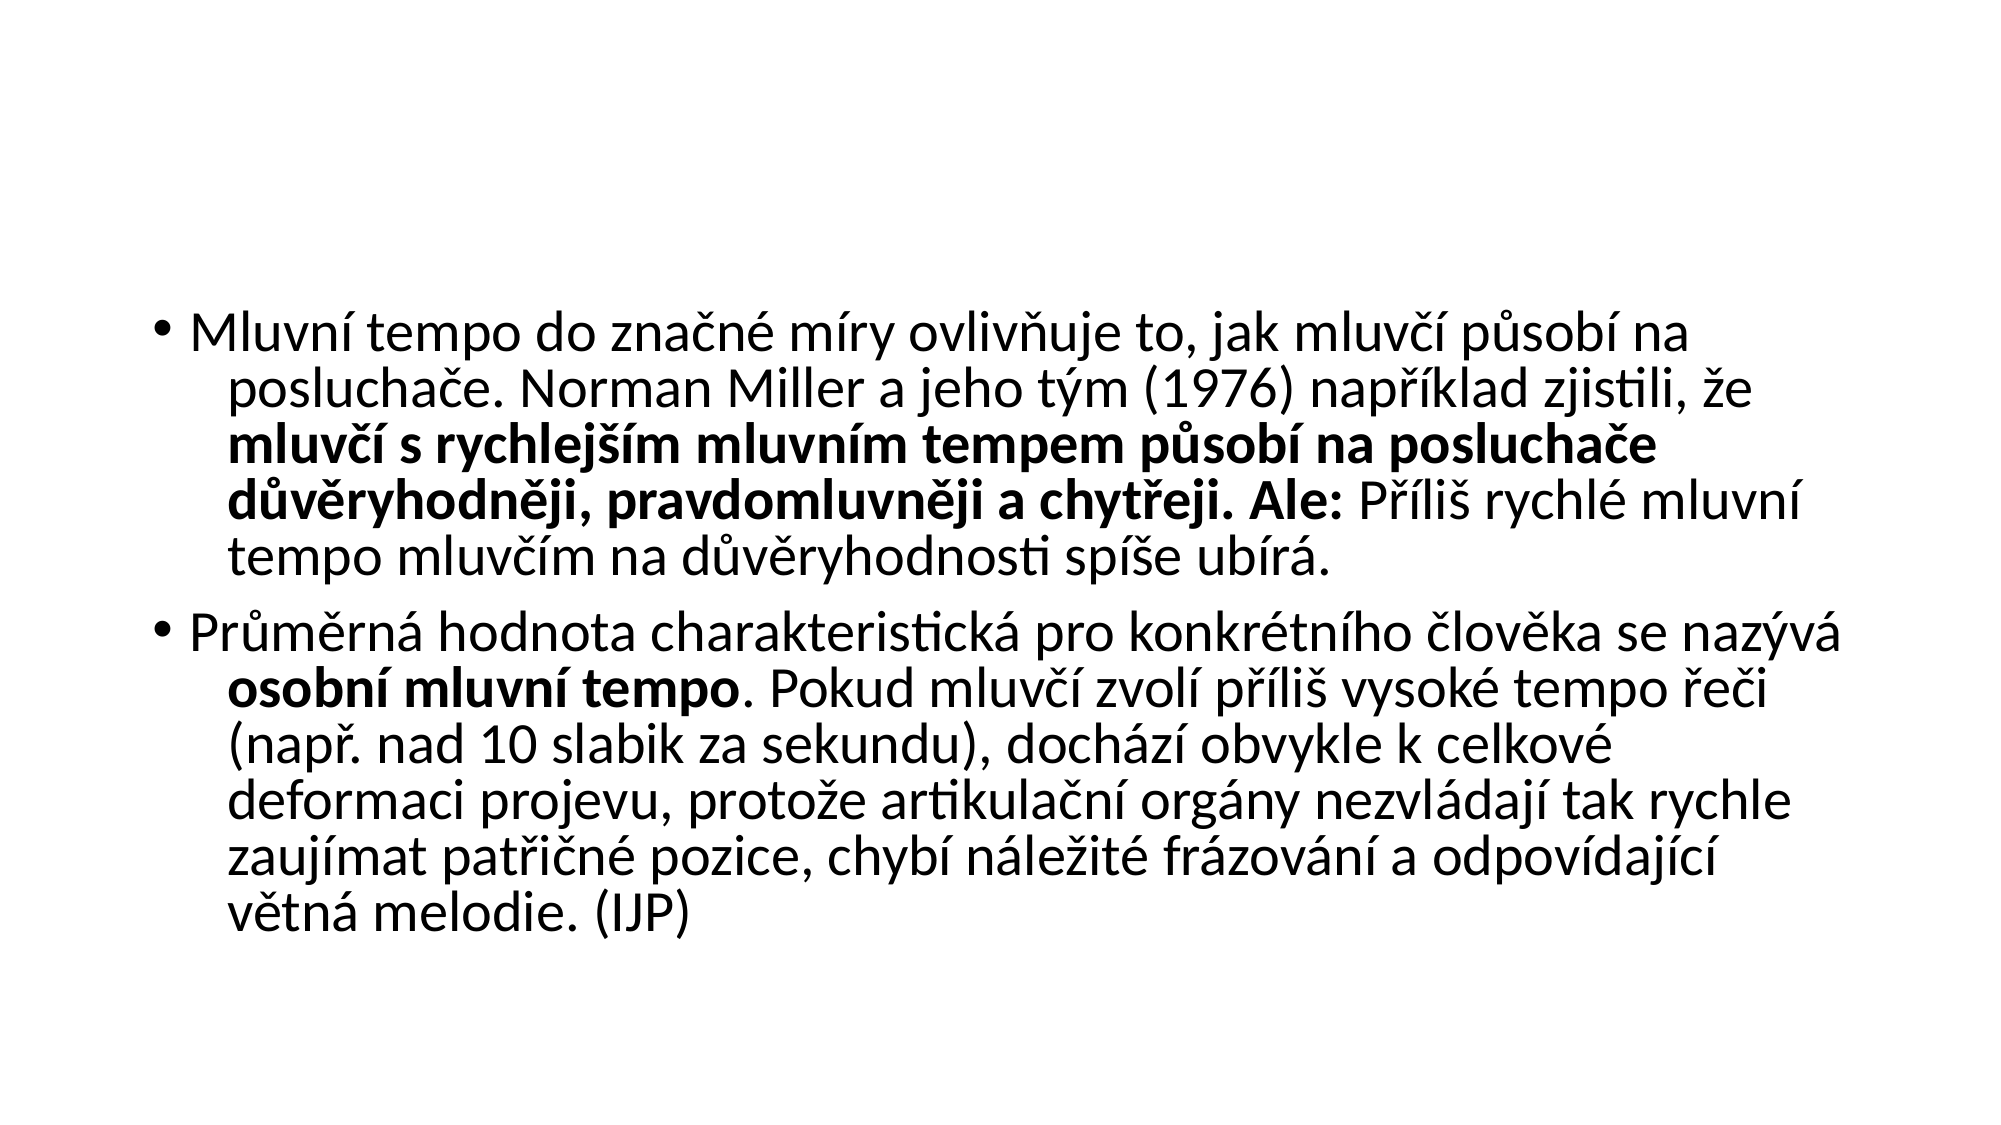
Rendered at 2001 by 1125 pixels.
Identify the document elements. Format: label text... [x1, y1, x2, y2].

list Mluvní tempo do značné míry ovlivňuje to, jak mluvčí působí na posluchače. Norman Miller a jeho tým (1976) například zjistili, že mluvčí s rychlejším mluvním tempem působí na posluchače důvěryhodněji, pravdomluvněji a chytřeji. Ale: Příliš rychlé mluvní tempo mluvčím na důvěryhodnosti spíše ubírá. Průměrná hodnota charakteristická pro konkrétního člověka se nazývá osobní mluvní tempo. Pokud mluvčí zvolí příliš vysoké tempo řeči (např. nad 10 slabik za sekundu), dochází obvykle k celkové deformaci projevu, protože artikulační orgány nezvládají tak rychle zaujímat patřičné pozice, chybí náležité frázování a odpovídající větná melodie. (IJP) [137, 299, 1863, 1014]
